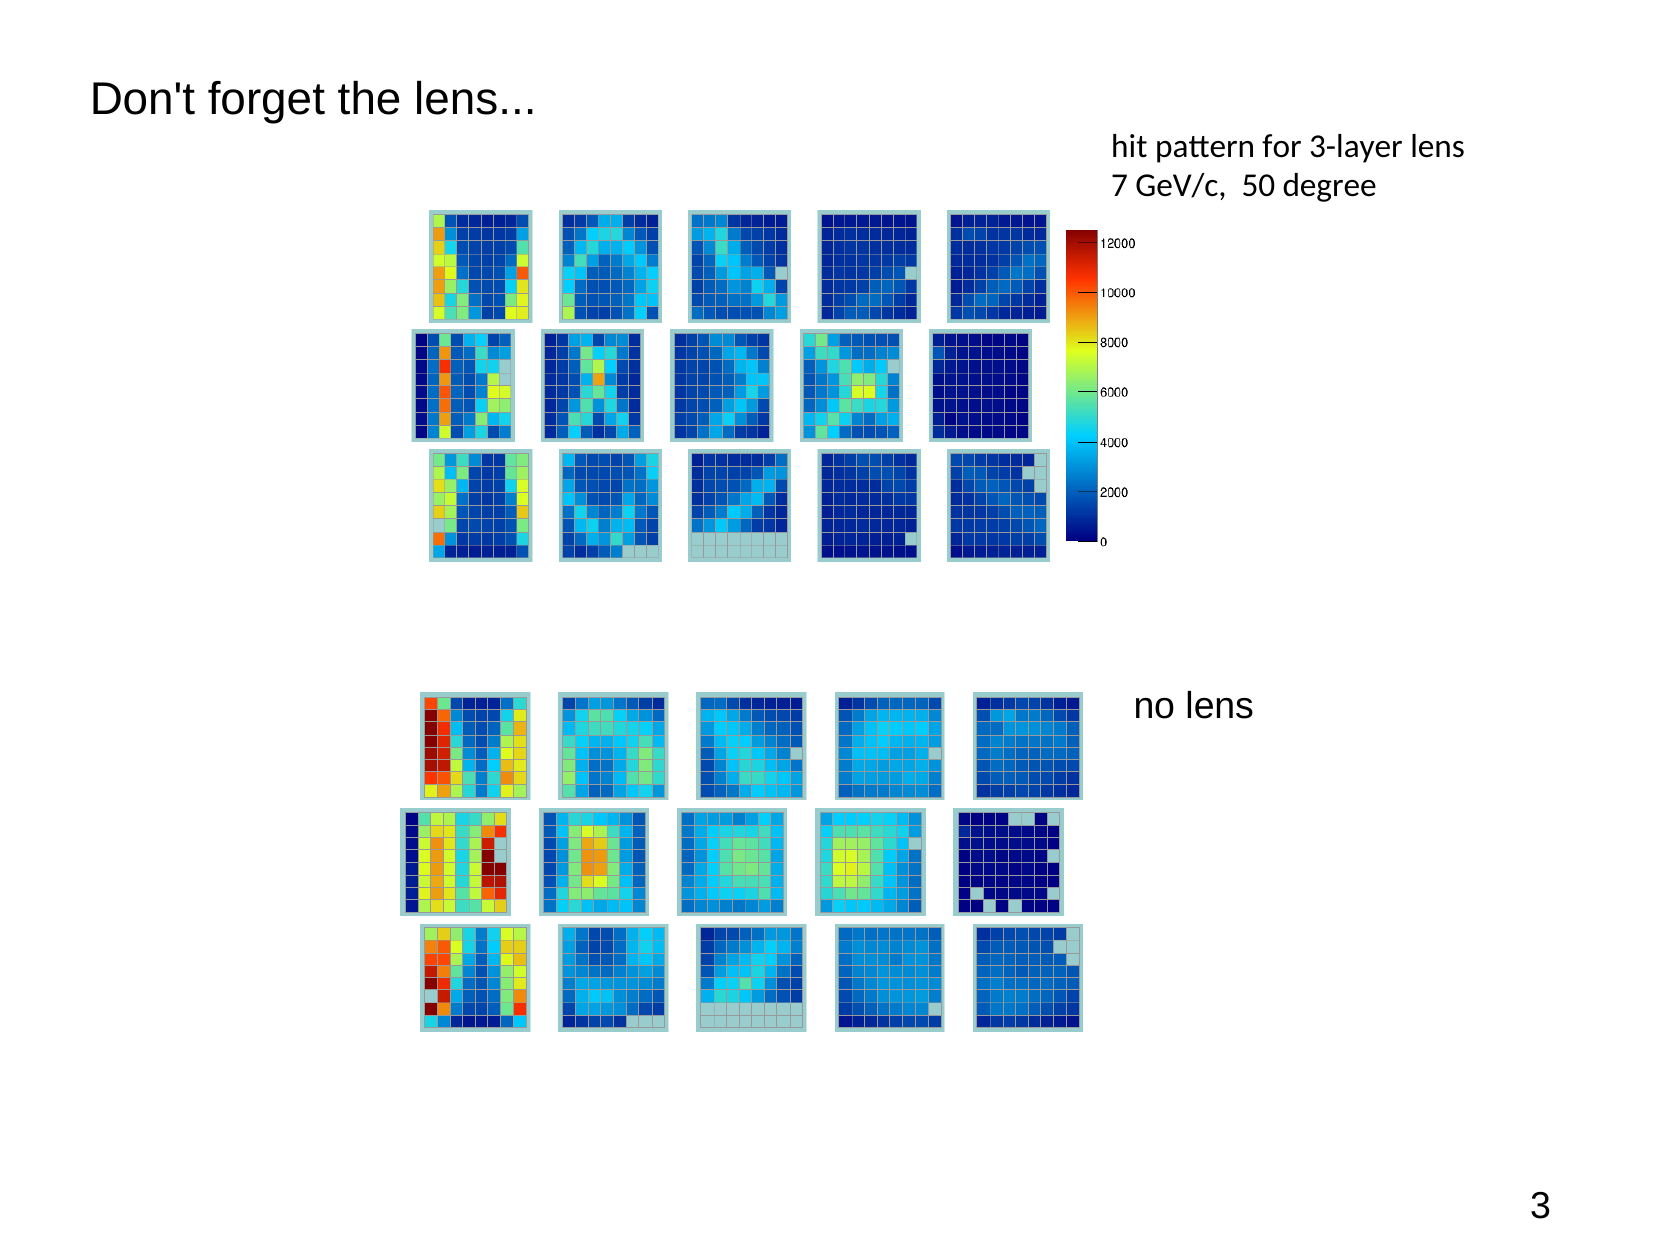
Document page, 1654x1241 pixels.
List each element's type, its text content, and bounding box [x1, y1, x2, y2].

picture [390, 195, 1141, 575]
text_box Don't forget the lens... [75, 63, 552, 130]
text_box no lens [1118, 674, 1269, 732]
picture [362, 674, 1113, 1051]
text_box hit pattern for 3-layer lens 7 GeV/c, 50 degree [1096, 118, 1576, 211]
